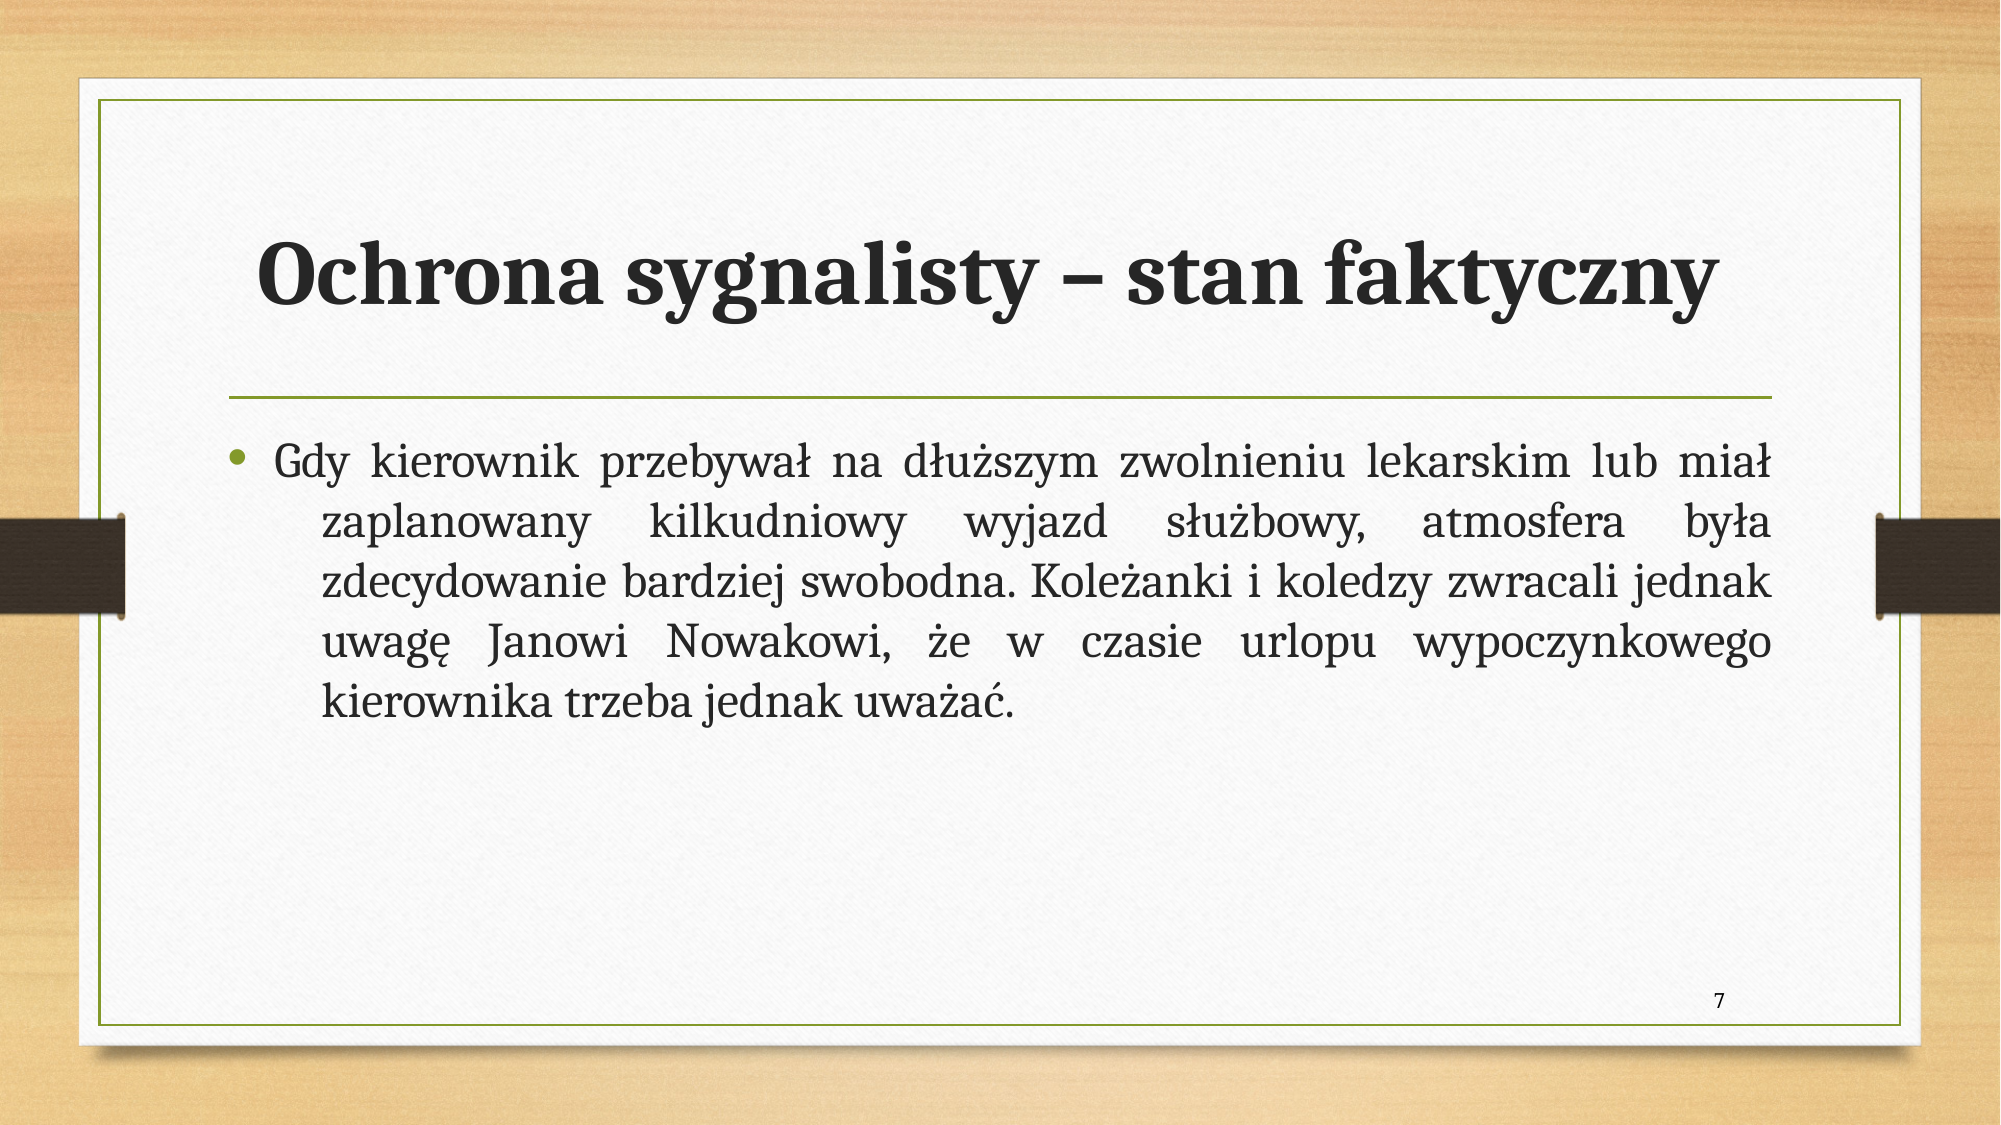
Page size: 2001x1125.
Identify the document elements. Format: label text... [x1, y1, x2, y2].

text_box [1698, 979, 1788, 1026]
list Gdy kierownik przebywał na dłuższym zwolnieniu lekarskim lub miał zaplanowany kilkudniowy wyjazd służbowy, atmosfera była zdecydowanie bardziej swobodna. Koleżanki i koledzy zwracali jednak uwagę Janowi Nowakowi, że w czasie urlopu wypoczynkowego kierownika trzeba jednak uważać. [212, 419, 1788, 964]
title Ochrona sygnalisty – stan faktyczny [212, 161, 1788, 376]
